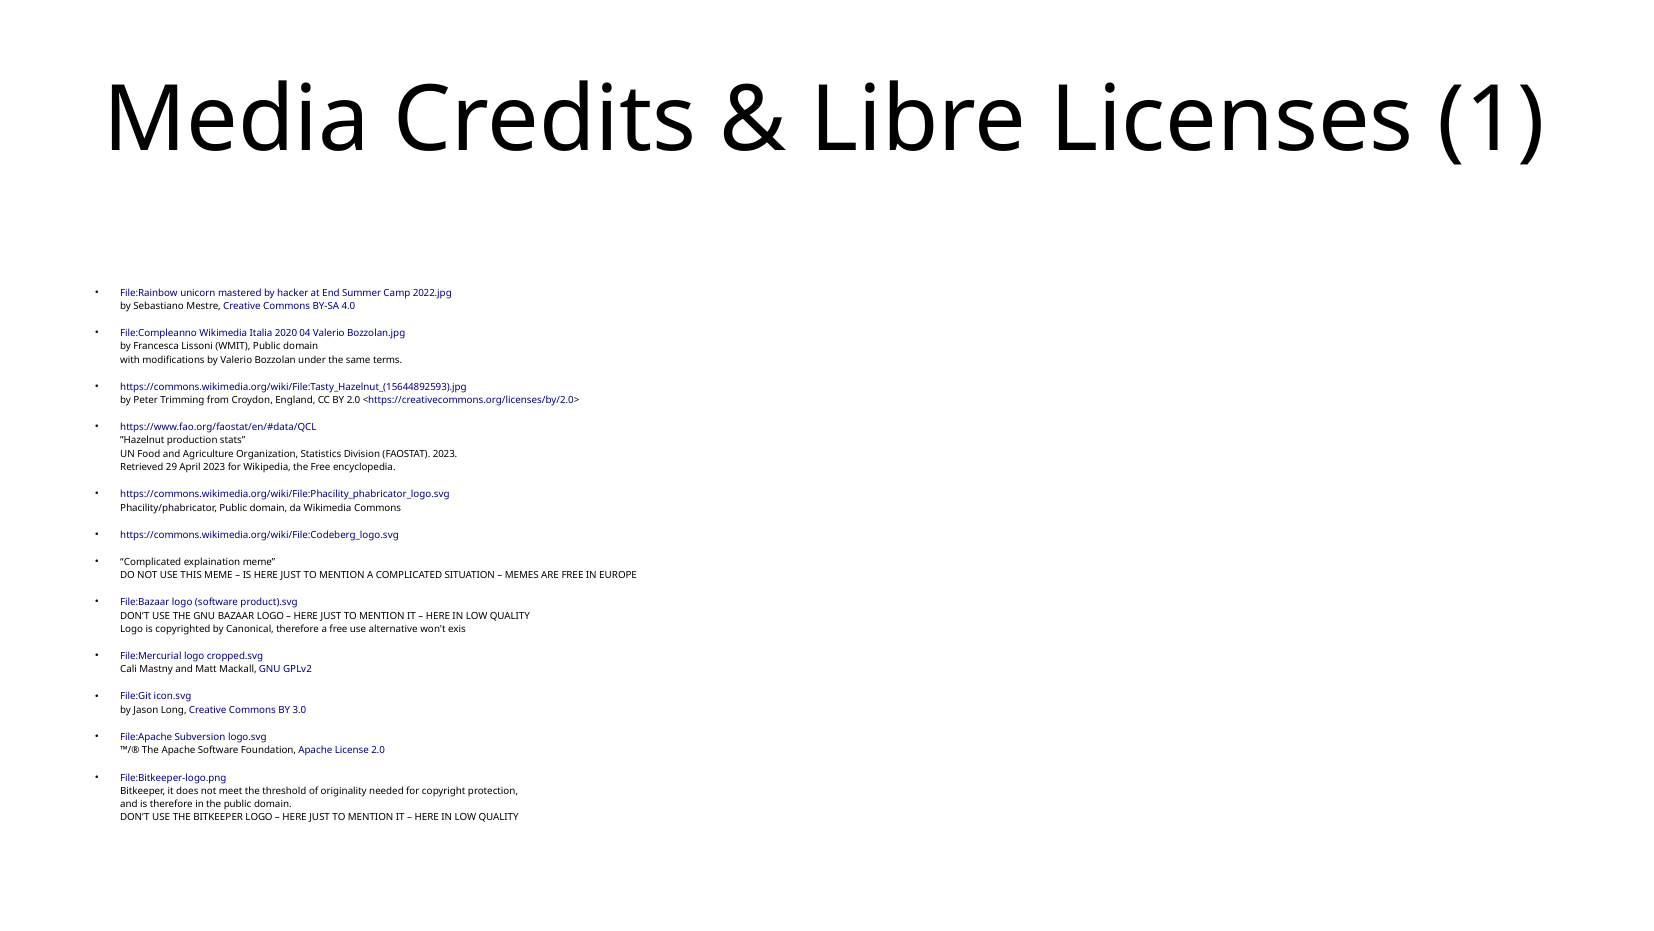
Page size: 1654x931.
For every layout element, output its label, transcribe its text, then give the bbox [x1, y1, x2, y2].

title Media Credits & Libre Licenses (1) [0, 22, 1651, 207]
list File:Rainbow unicorn mastered by hacker at End Summer Camp 2022.jpg by Sebastiano Mestre, Creative Commons BY-SA 4.0 File:Compleanno Wikimedia Italia 2020 04 Valerio Bozzolan.jpg by Francesca Lissoni (WMIT), Public domain with modifications by Valerio Bozzolan under the same terms. https://commons.wikimedia.org/wiki/File:Tasty_Hazelnut_(15644892593).jpg by Peter Trimming from Croydon, England, CC BY 2.0 <https://creativecommons.org/licenses/by/2.0> https://www.fao.org/faostat/en/#data/QCL ”Hazelnut production stats” UN Food and Agriculture Organization, Statistics Division (FAOSTAT). 2023. Retrieved 29 April 2023 for Wikipedia, the Free encyclopedia. https://commons.wikimedia.org/wiki/File:Phacility_phabricator_logo.svg Phacility/phabricator, Public domain, da Wikimedia Commons https://commons.wikimedia.org/wiki/File:Codeberg_logo.svg “Complicated explaination meme” DO NOT USE THIS MEME – IS HERE JUST TO MENTION A COMPLICATED SITUATION – MEMES ARE FREE IN EUROPE File:Bazaar logo (software product).svg DON’T USE THE GNU BAZAAR LOGO – HERE JUST TO MENTION IT – HERE IN LOW QUALITY Logo is copyrighted by Canonical, therefore a free use alternative won't exis File:Mercurial logo cropped.svg Cali Mastny and Matt Mackall, GNU GPLv2 File:Git icon.svg by Jason Long, Creative Commons BY 3.0 File:Apache Subversion logo.svg ™/® The Apache Software Foundation, Apache License 2.0 File:Bitkeeper-logo.png Bitkeeper, it does not meet the threshold of originality needed for copyright protection, and is therefore in the public domain. DON’T USE THE BITKEEPER LOGO – HERE JUST TO MENTION IT – HERE IN LOW QUALITY [86, 285, 1576, 826]
